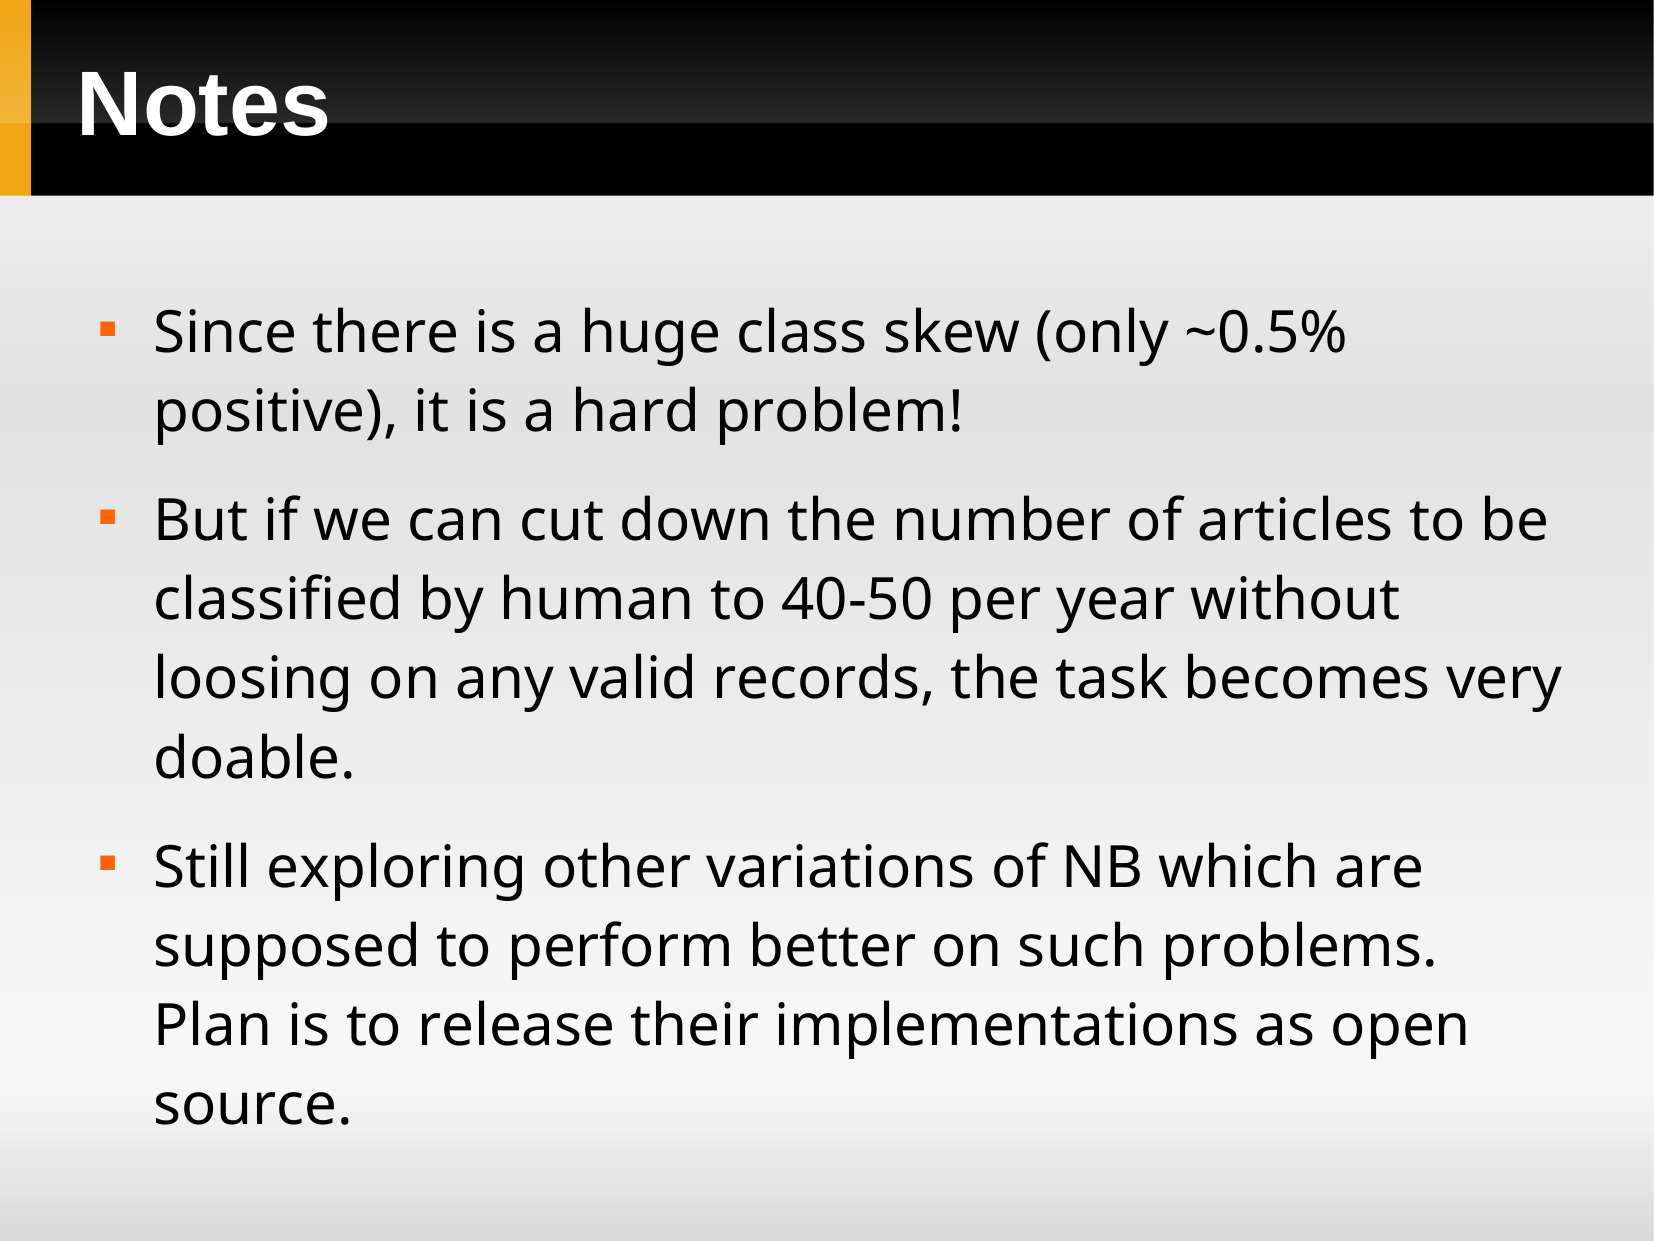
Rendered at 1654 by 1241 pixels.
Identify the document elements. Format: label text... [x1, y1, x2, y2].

title Notes [76, 0, 1565, 208]
list Since there is a huge class skew (only ~0.5% positive), it is a hard problem! But if we can cut down the number of articles to be classified by human to 40-50 per year without loosing on any valid records, the task becomes very doable. Still exploring other variations of NB which are supposed to perform better on such problems. Plan is to release their implementations as open source. [82, 290, 1571, 1094]
picture [0, 0, 1654, 1241]
